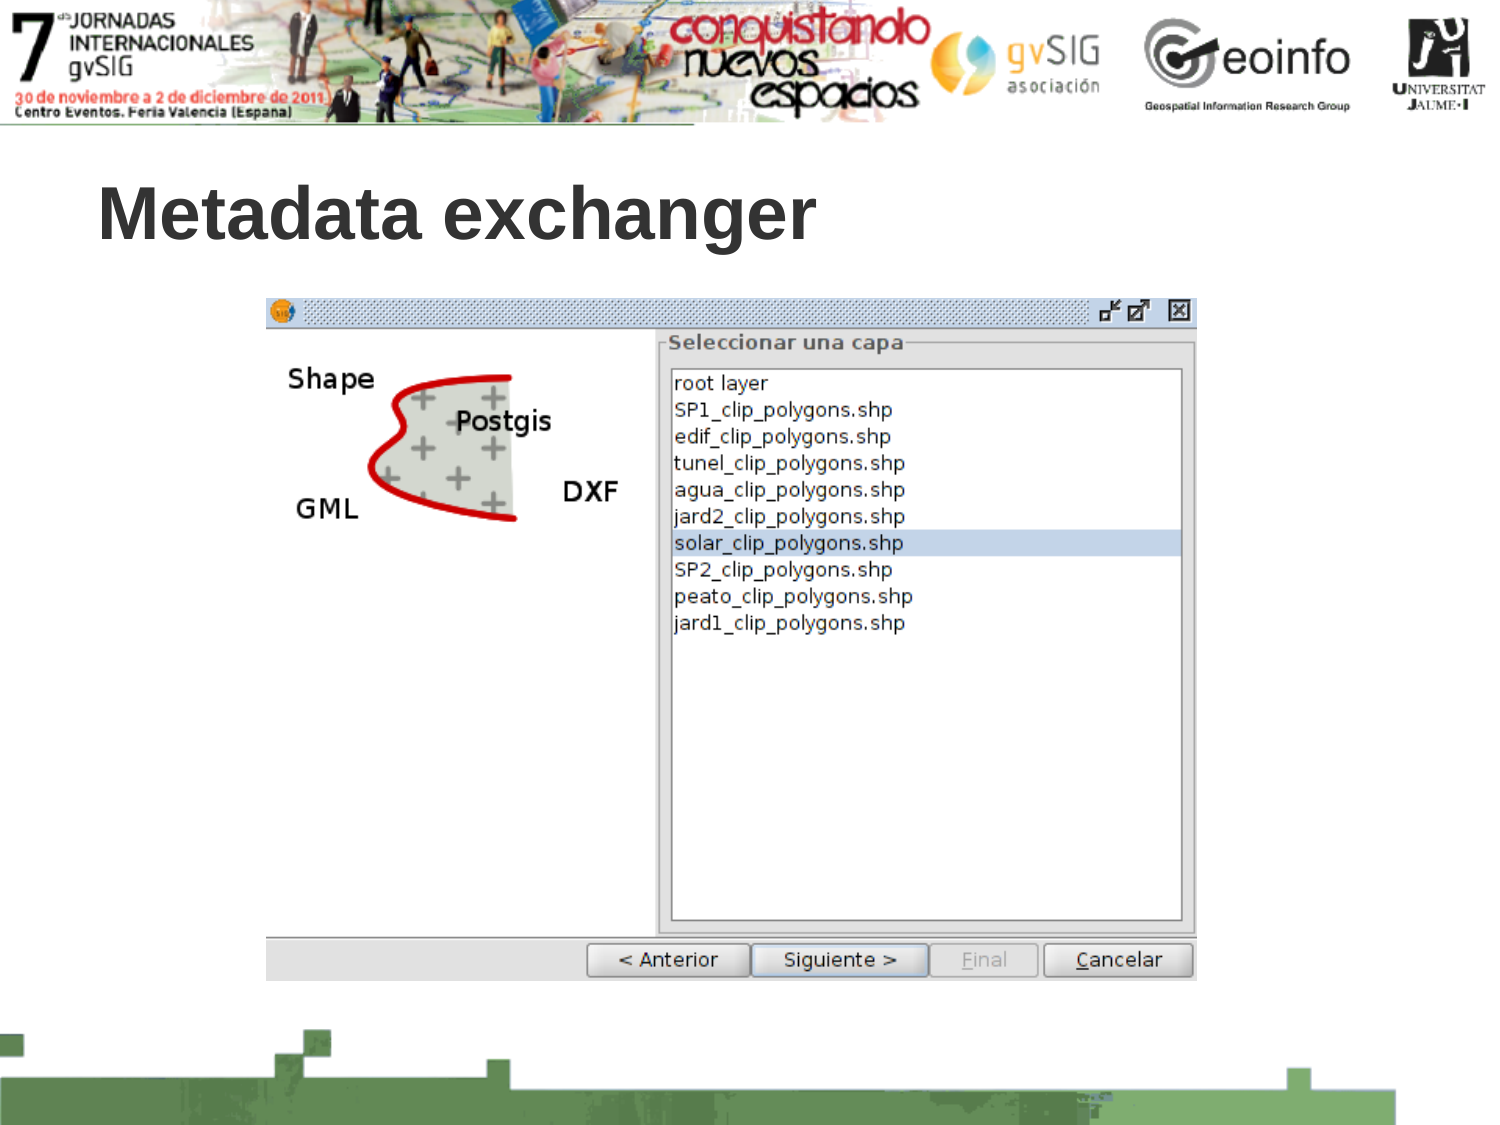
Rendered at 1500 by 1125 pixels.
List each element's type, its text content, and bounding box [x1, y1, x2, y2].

title Metadata exchanger [97, 155, 1401, 273]
picture [0, 0, 1500, 1125]
